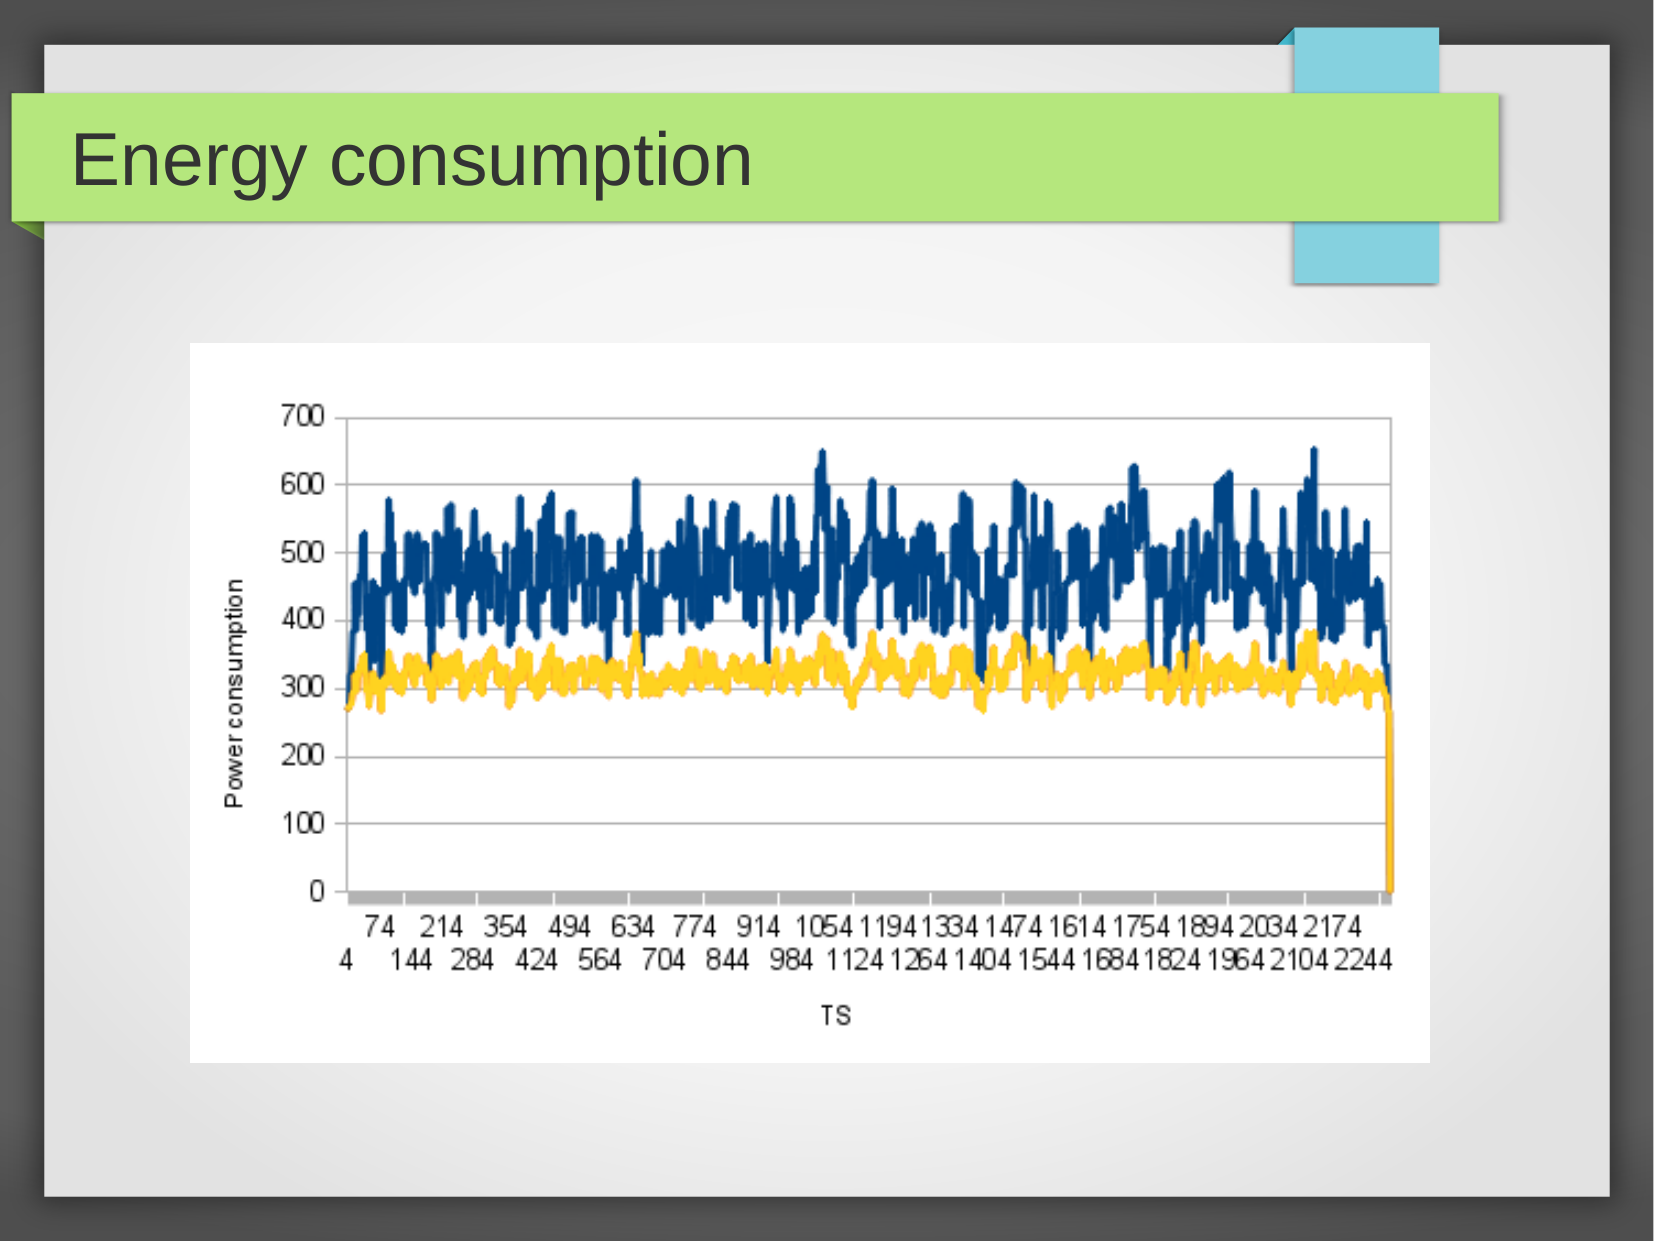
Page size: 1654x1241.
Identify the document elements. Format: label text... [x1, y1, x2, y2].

picture [0, 0, 1654, 1241]
title Energy consumption [70, 106, 1229, 213]
